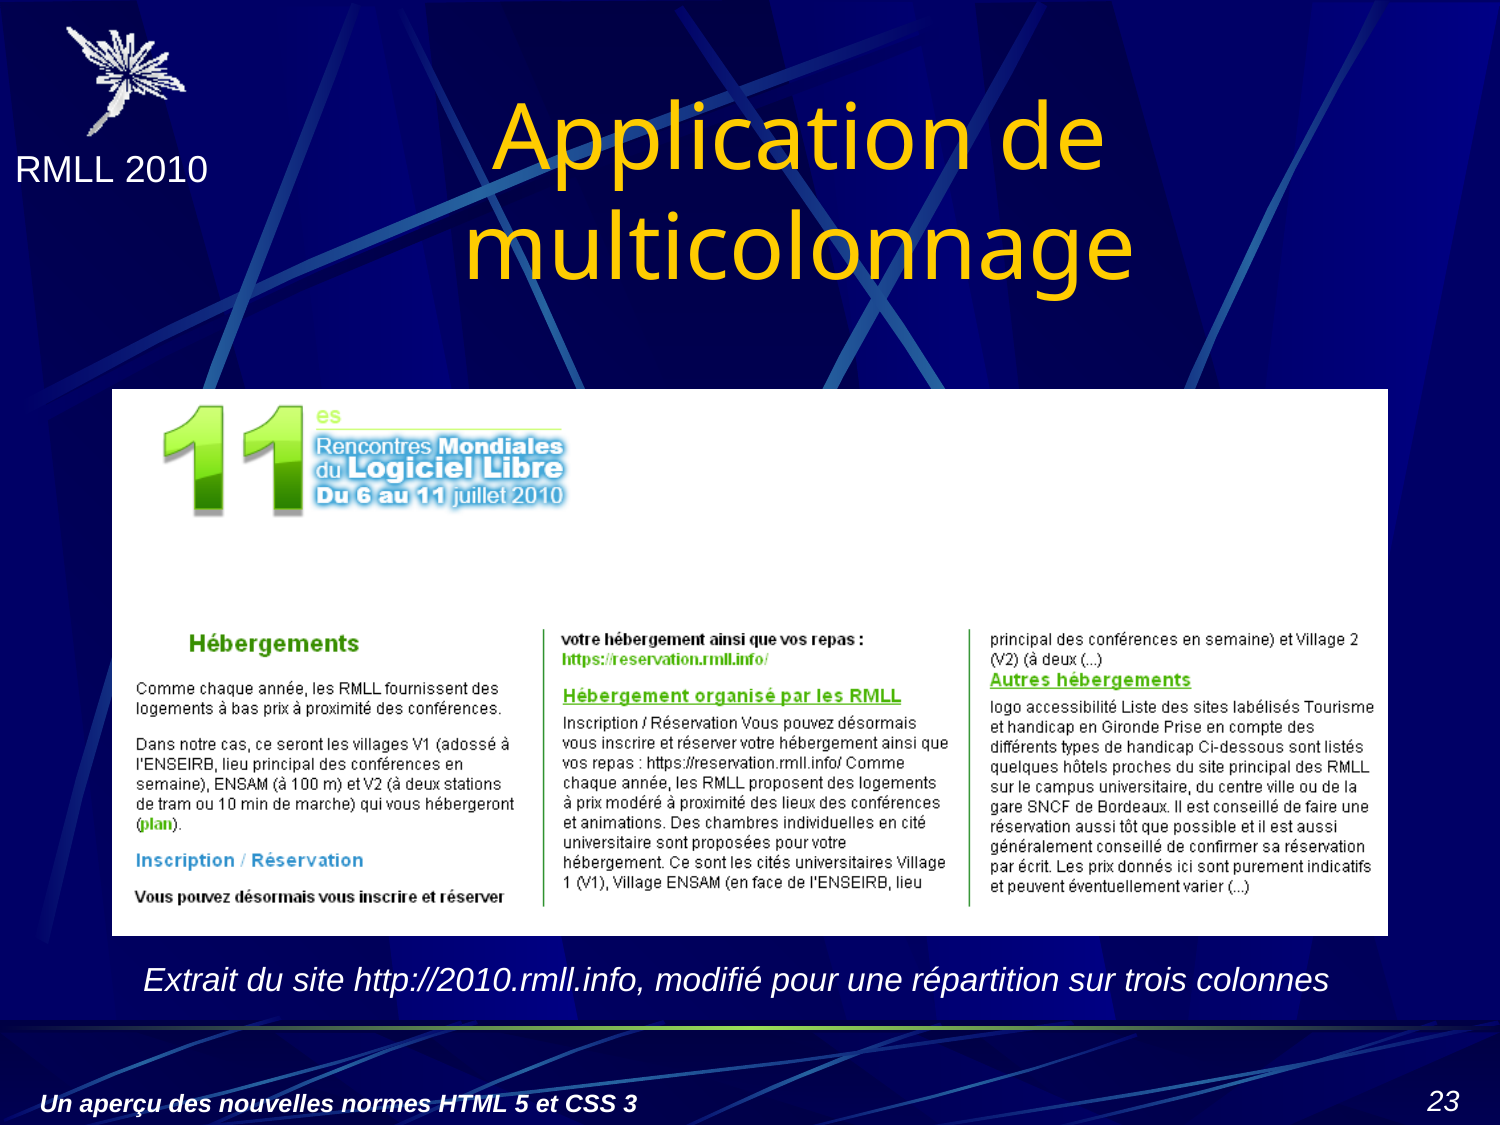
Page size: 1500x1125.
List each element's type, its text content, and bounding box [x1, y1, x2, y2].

picture [112, 389, 1388, 936]
picture [62, 24, 188, 138]
title Application de multicolonnage [224, 69, 1375, 306]
text_box Extrait du site http://2010.rmll.info, modifié pour une répartition sur trois colonnes [112, 949, 1363, 1006]
